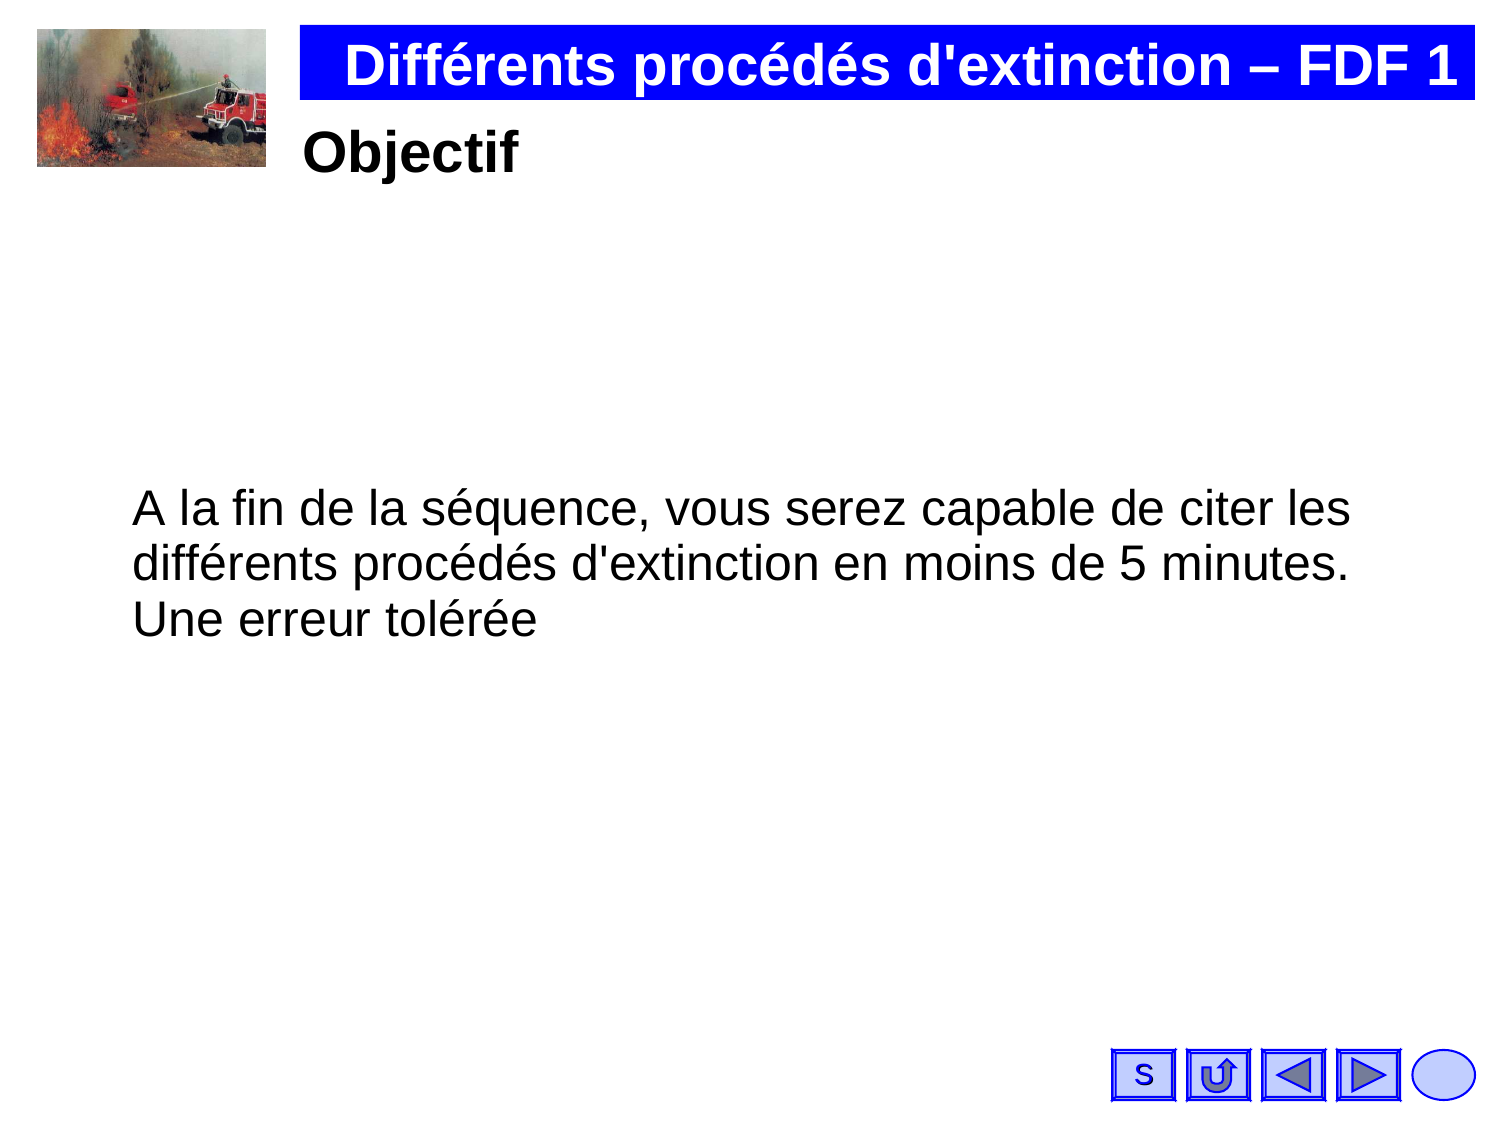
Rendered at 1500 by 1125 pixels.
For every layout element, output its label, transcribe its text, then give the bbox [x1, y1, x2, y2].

text_box Différents procédés d'extinction – FDF 1 [299, 24, 1475, 100]
text_box A la fin de la séquence, vous serez capable de citer les différents procédés d'extinction en moins de 5 minutes. Une erreur tolérée [118, 472, 1418, 655]
picture [37, 29, 266, 167]
text_box [1412, 1049, 1476, 1101]
text_box Objectif [287, 112, 1096, 193]
